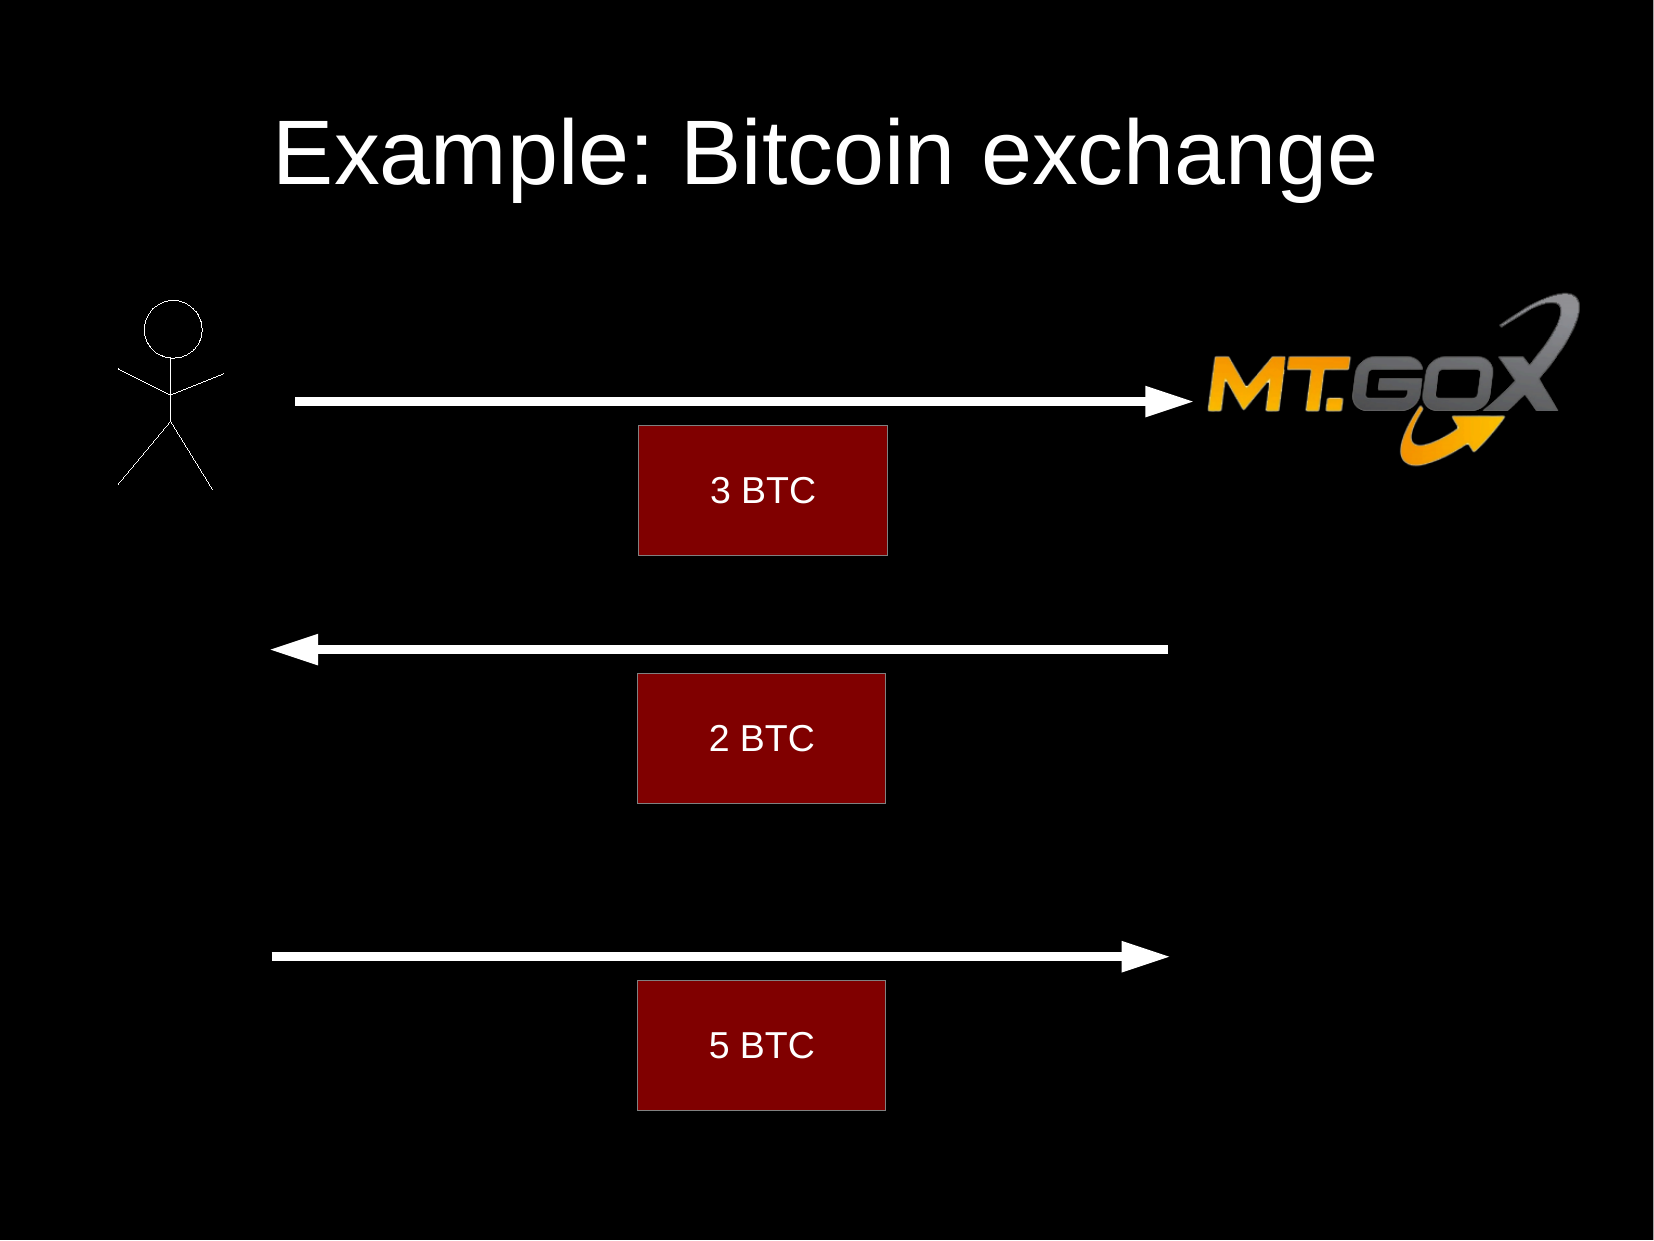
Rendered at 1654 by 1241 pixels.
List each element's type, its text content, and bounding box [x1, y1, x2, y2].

picture [1204, 285, 1583, 475]
text_box 5 BTC [637, 980, 886, 1111]
title Example: Bitcoin exchange [82, 49, 1571, 257]
text_box 3 BTC [638, 425, 888, 556]
text_box 2 BTC [637, 673, 886, 804]
